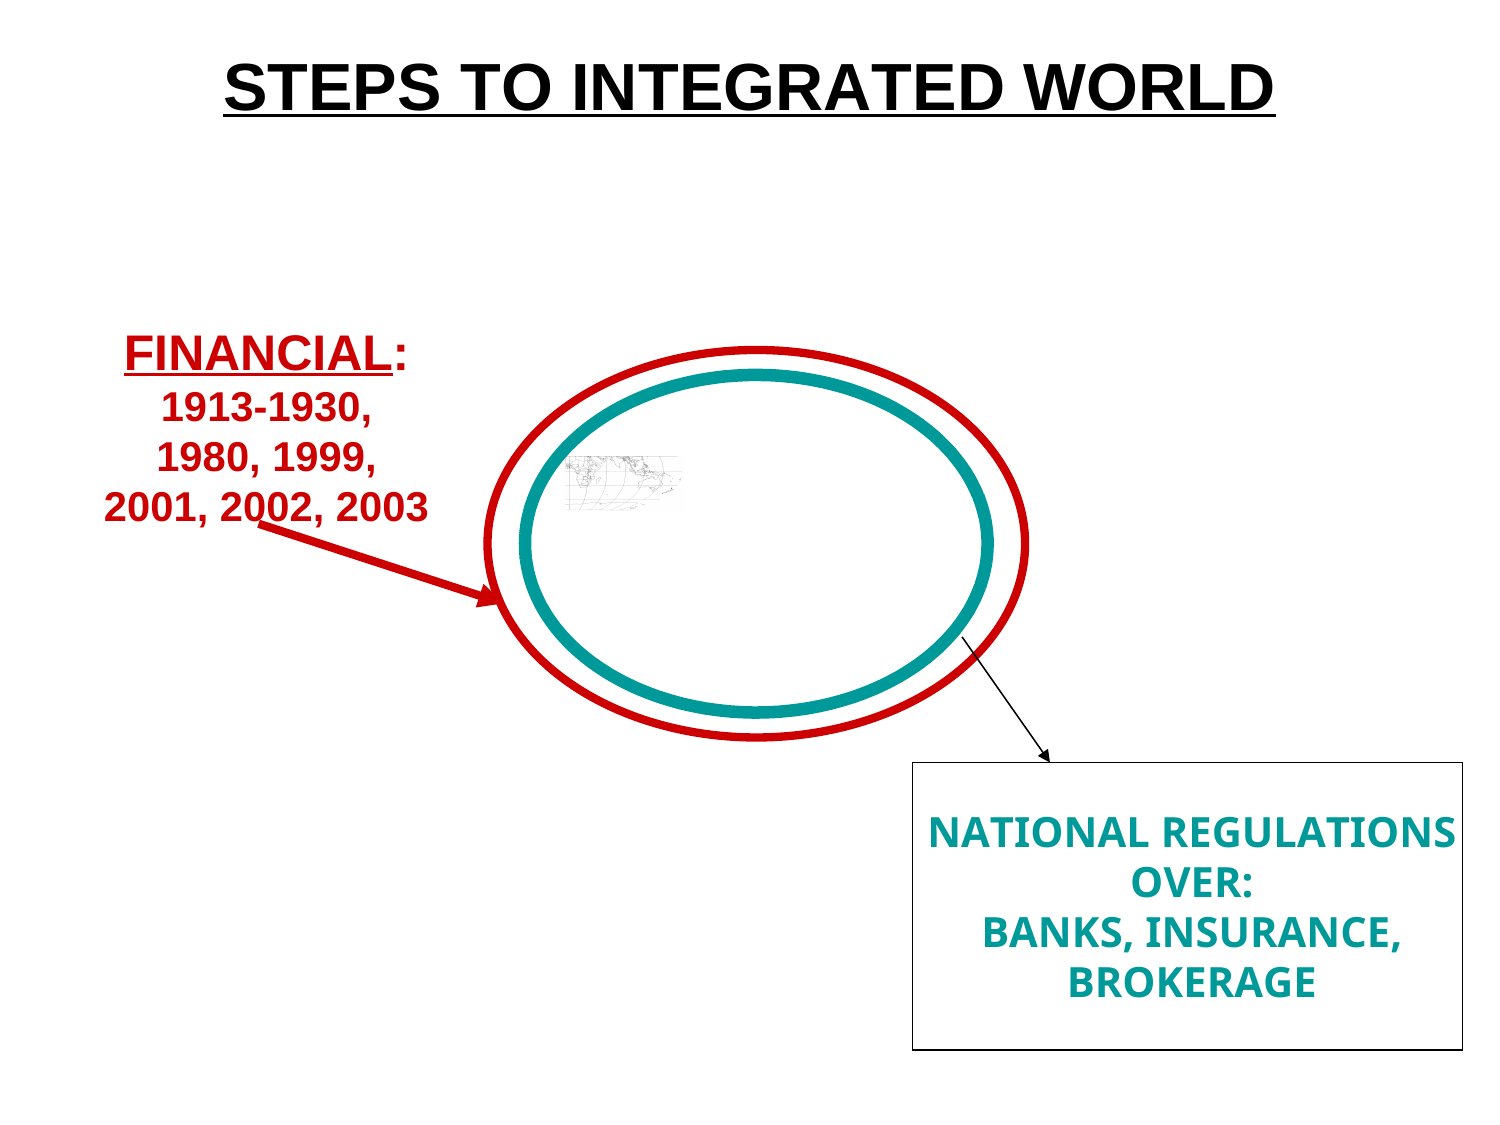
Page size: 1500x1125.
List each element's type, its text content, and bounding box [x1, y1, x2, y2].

text_box NATIONAL REGULATIONS OVER: BANKS, INSURANCE, BROKERAGE [912, 762, 1463, 1051]
text_box FINANCIAL: 1913-1930, 1980, 1999, 2001, 2002, 2003 [79, 312, 454, 539]
picture [564, 456, 928, 625]
text_box STEPS TO INTEGRATED WORLD [112, 27, 1388, 140]
